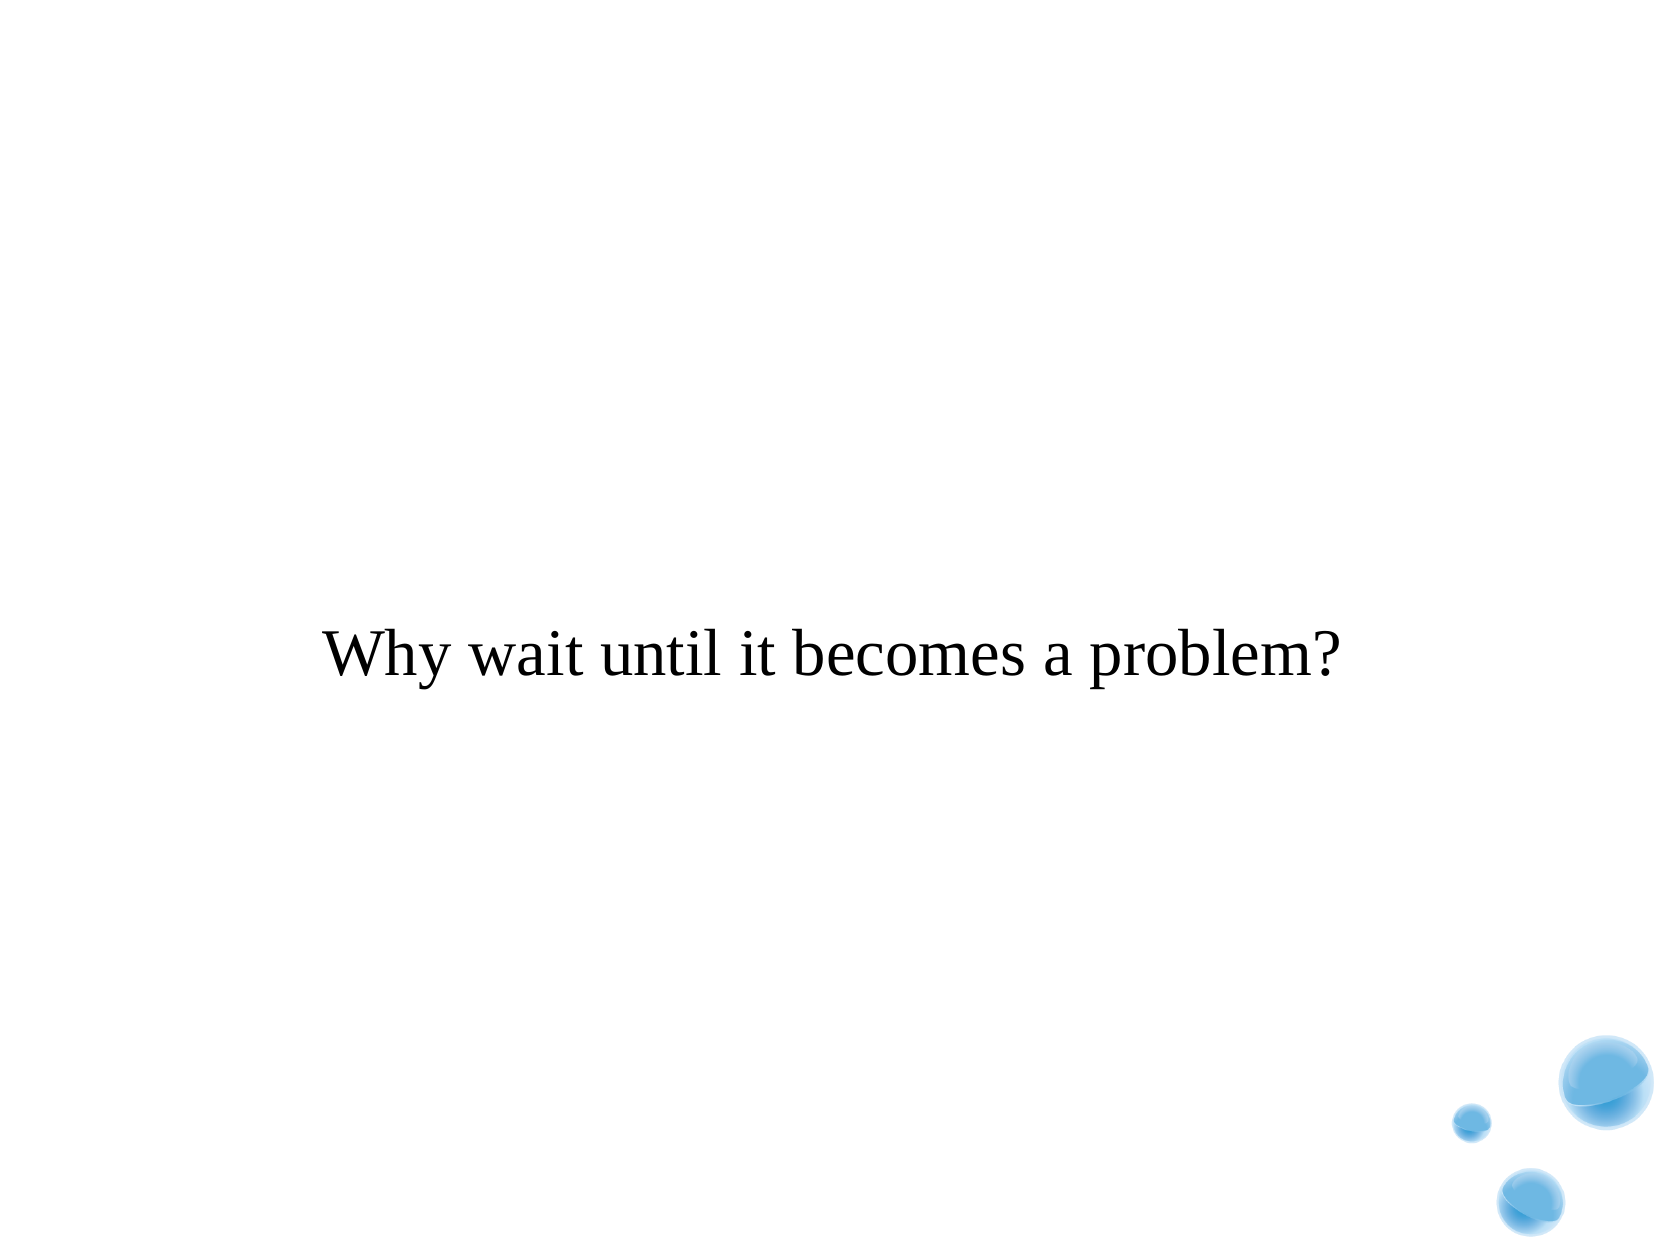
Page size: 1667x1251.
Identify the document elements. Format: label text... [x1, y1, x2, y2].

picture [1451, 1033, 1654, 1238]
subtitle Why wait until it becomes a problem? [124, 110, 1541, 1186]
